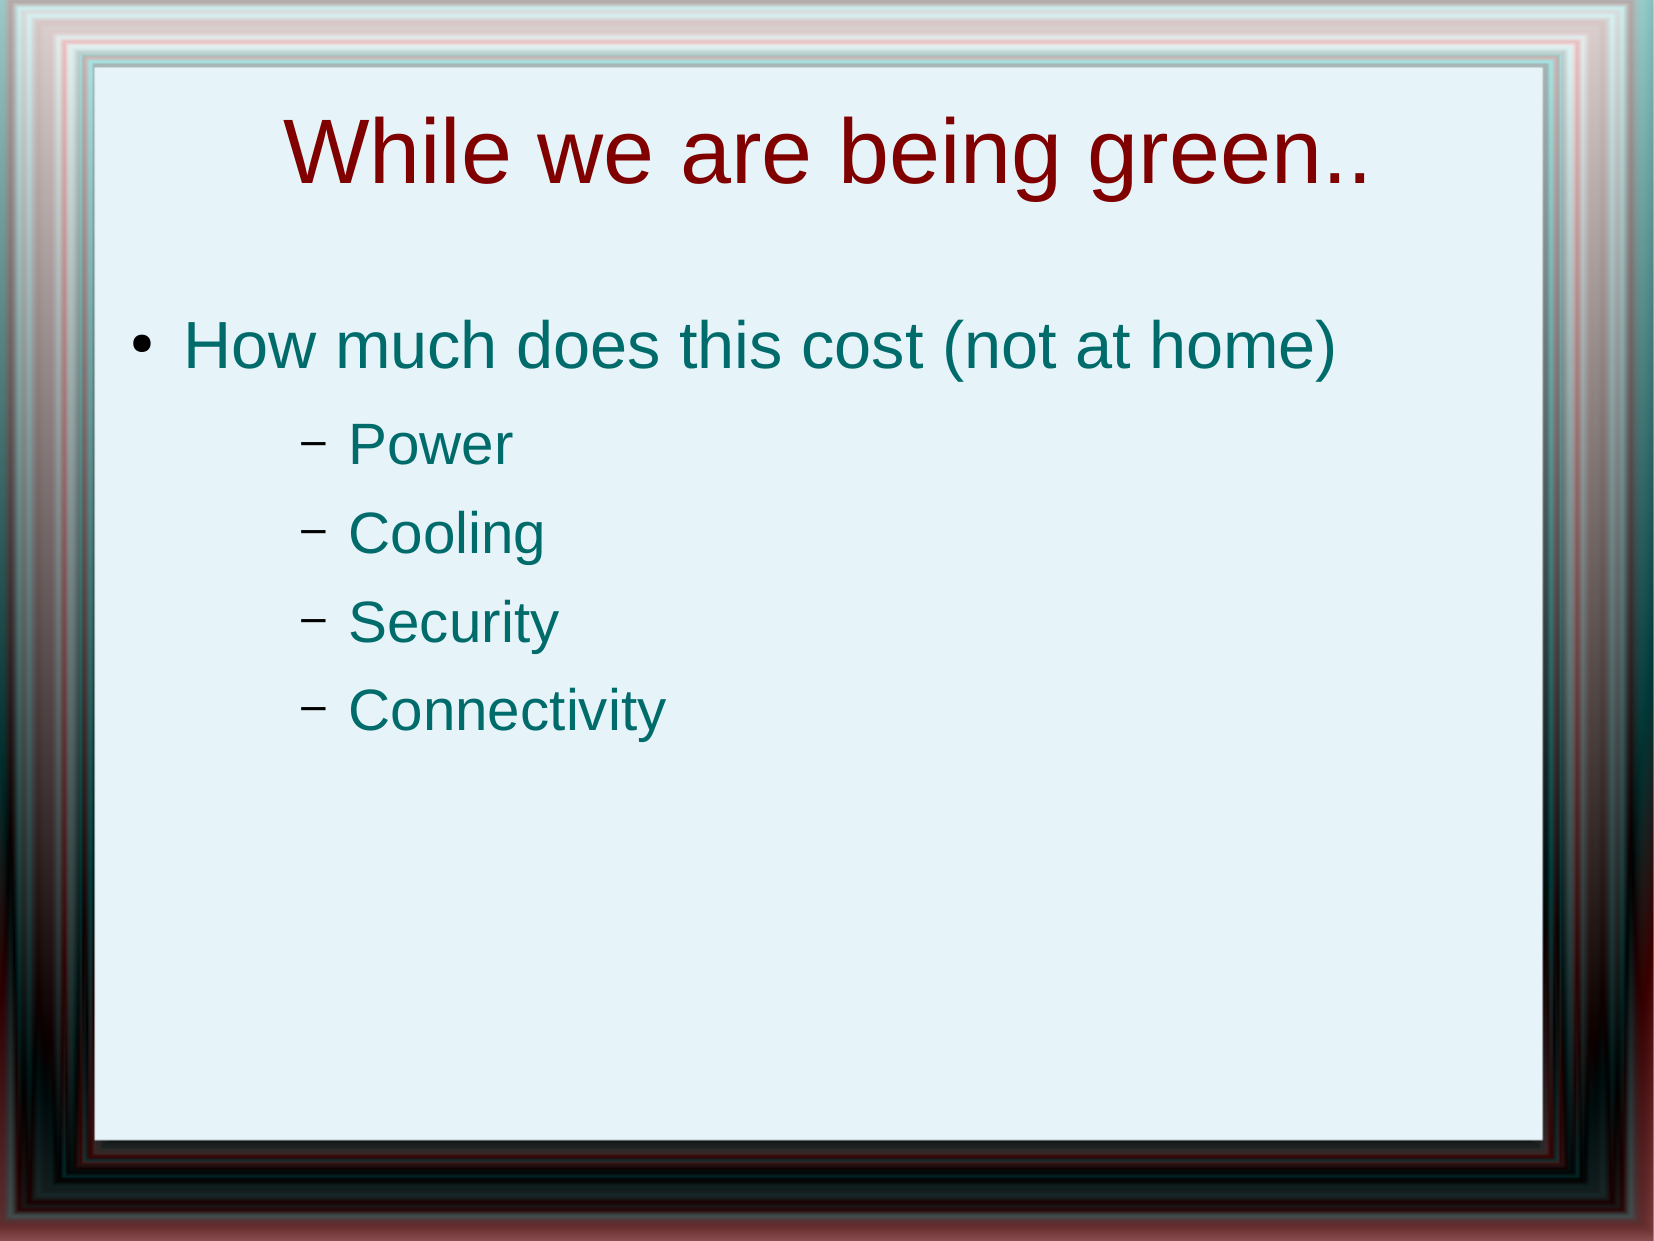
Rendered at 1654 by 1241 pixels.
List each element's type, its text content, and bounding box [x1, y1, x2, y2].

title While we are being green.. [120, 75, 1538, 229]
picture [0, 0, 1654, 1241]
list How much does this cost (not at home) Power Cooling Security Connectivity [112, 203, 1501, 970]
